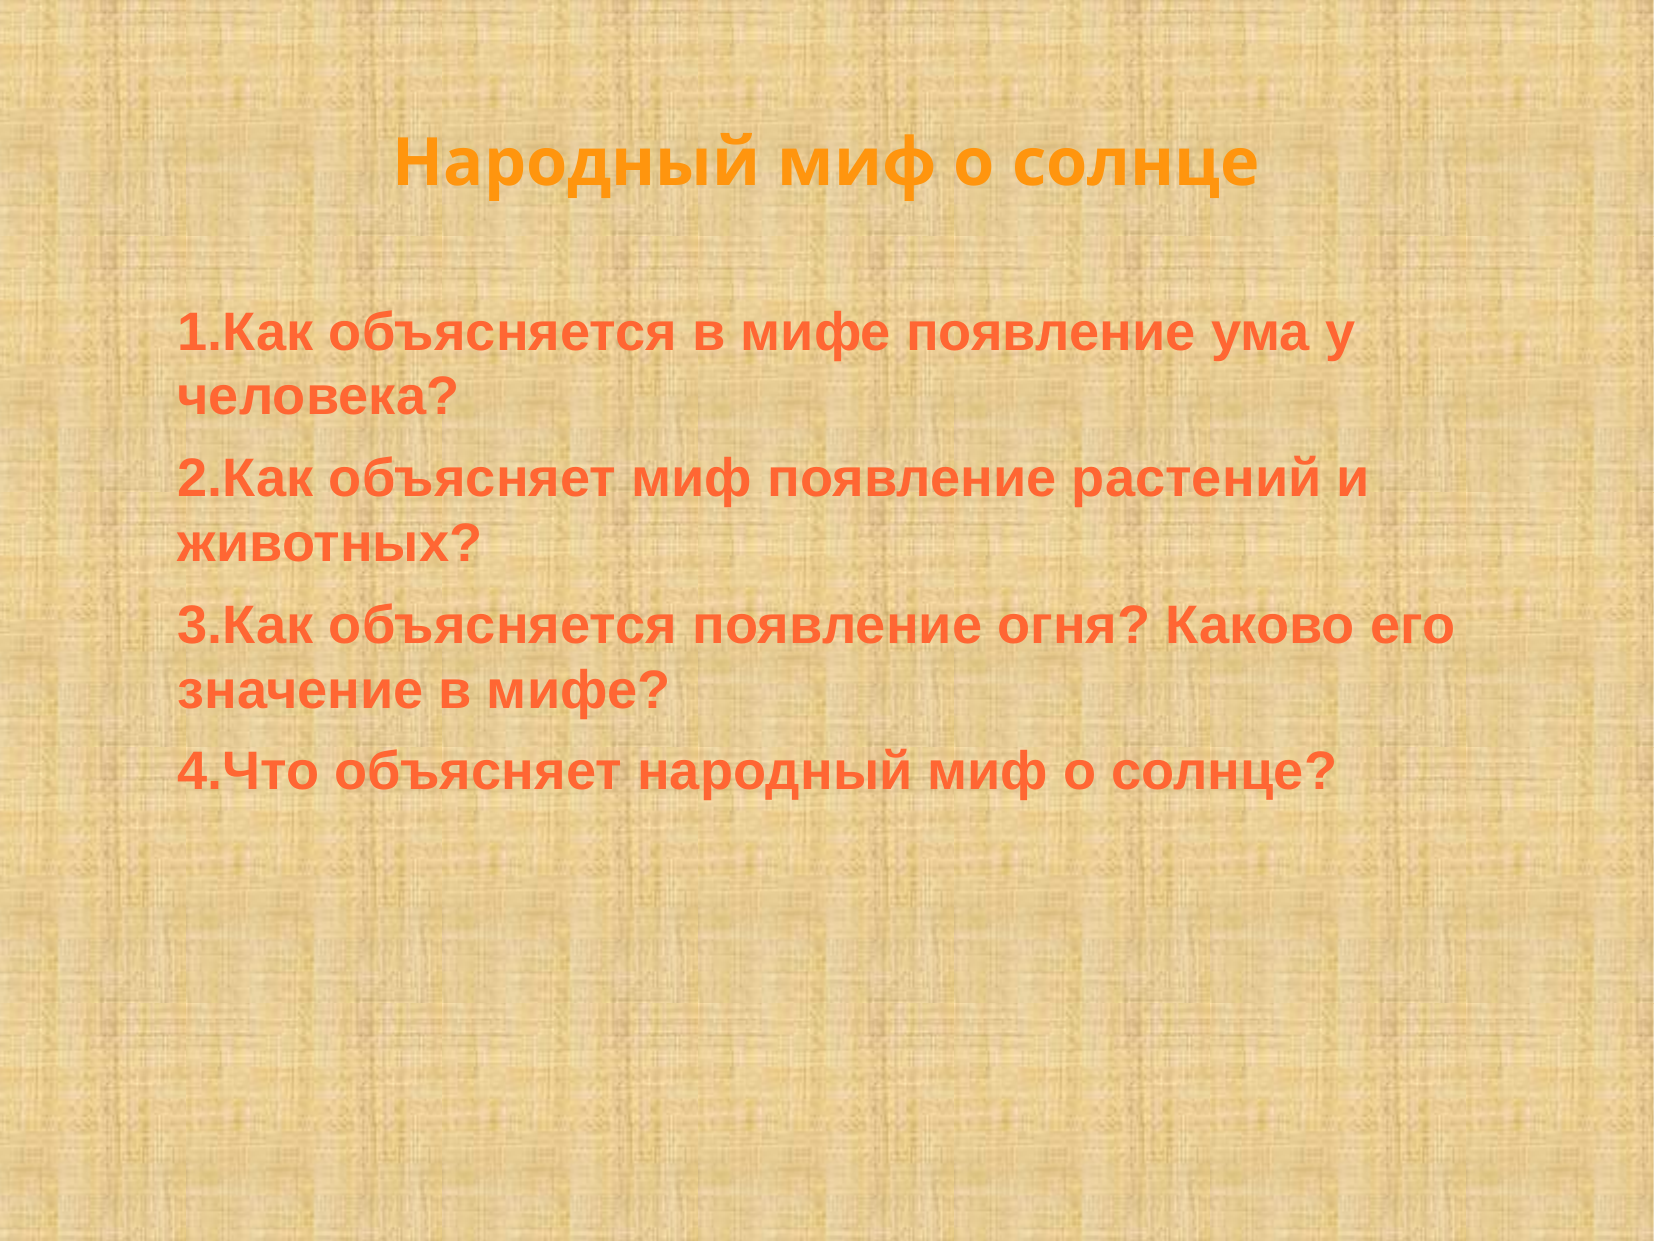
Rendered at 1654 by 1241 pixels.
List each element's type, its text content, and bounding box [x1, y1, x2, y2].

text_box 1.Как объясняется в мифе появление ума у человека? 2.Как объясняет миф появление растений и животных? 3.Как объясняется появление огня? Каково его значение в мифе? 4.Что объясняет народный миф о солнце? [162, 288, 1530, 977]
picture [0, 0, 1654, 1241]
text_box Народный миф о солнце [124, 55, 1530, 262]
